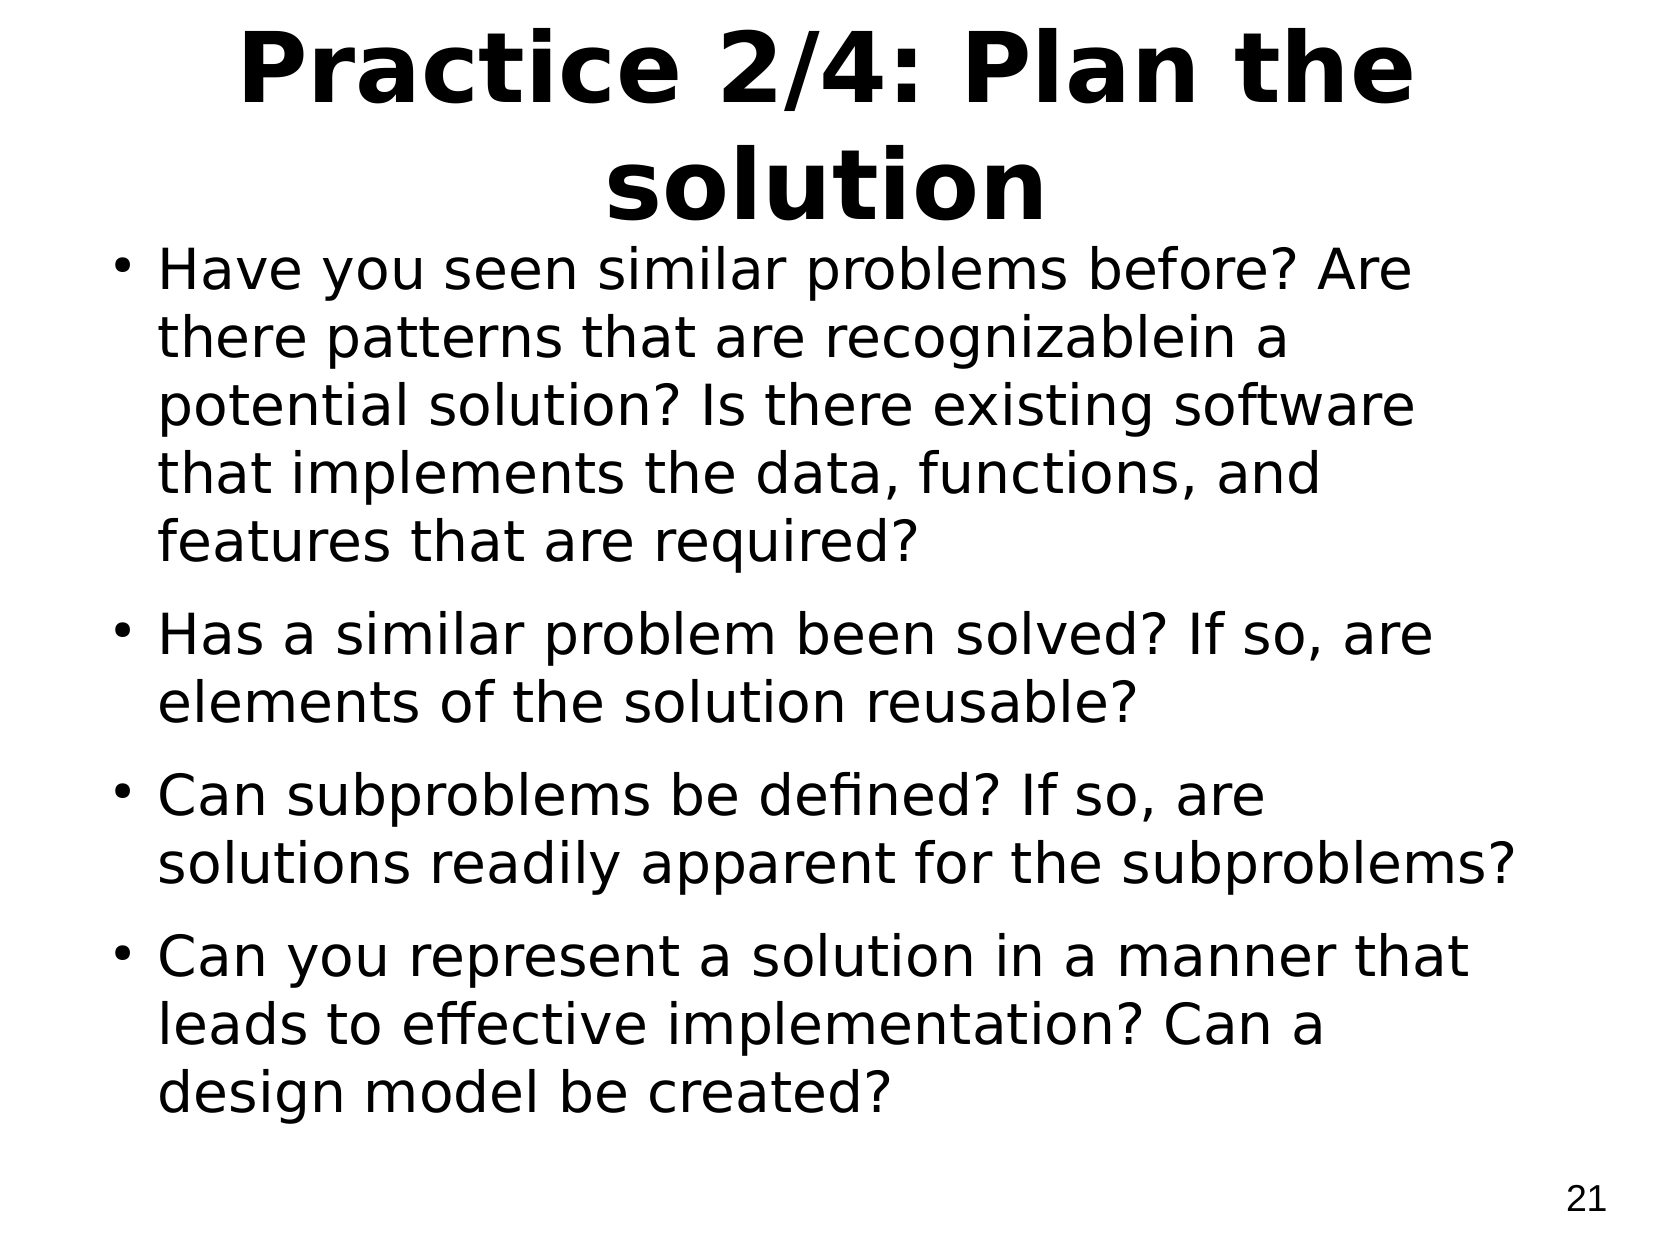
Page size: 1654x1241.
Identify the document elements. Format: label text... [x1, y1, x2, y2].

list Have you seen similar problems before? Are there patterns that are recognizablein a potential solution? Is there existing software that implements the data, functions, and features that are required? Has a similar problem been solved? If so, are elements of the solution reusable? Can subproblems be defined? If so, are solutions readily apparent for the subproblems? Can you represent a solution in a manner that leads to effective implementation? Can a design model be created? [82, 225, 1538, 1186]
title Practice 2/4: Plan the solution [82, 49, 1571, 196]
